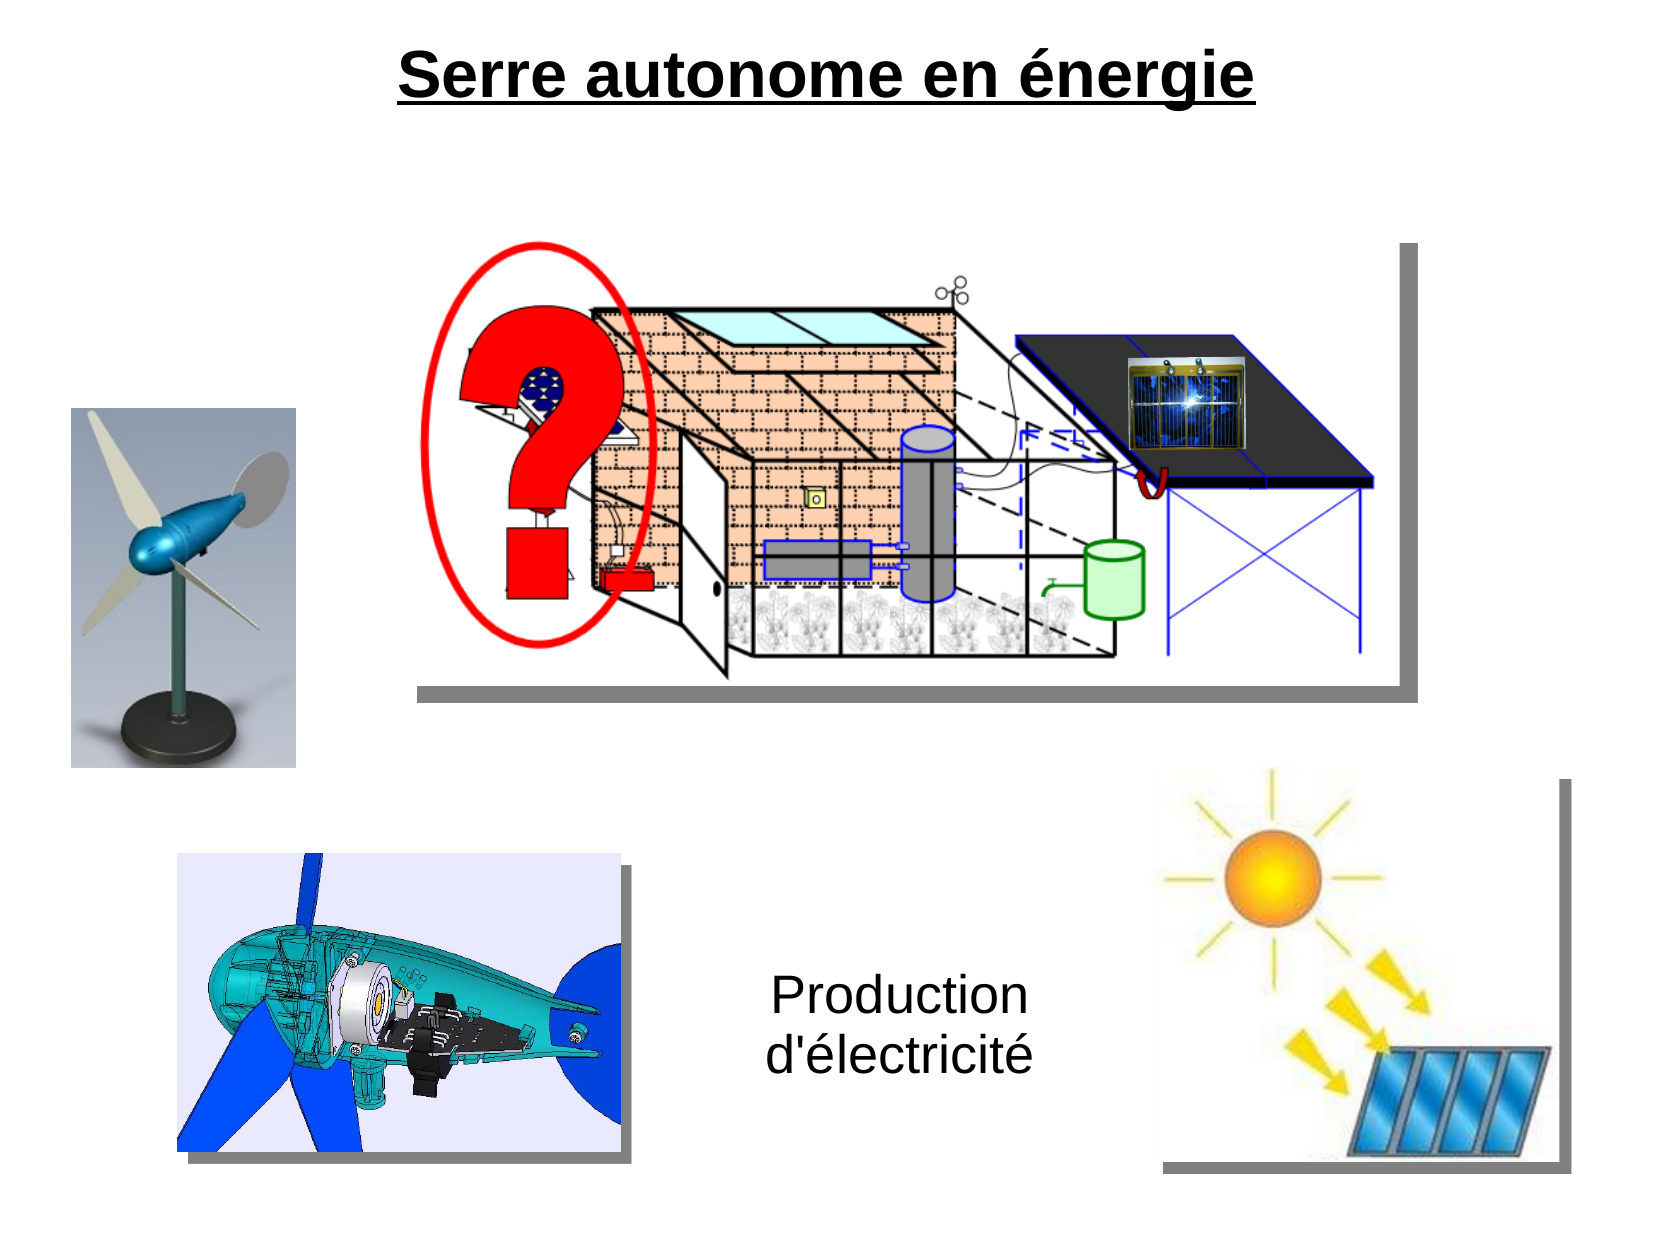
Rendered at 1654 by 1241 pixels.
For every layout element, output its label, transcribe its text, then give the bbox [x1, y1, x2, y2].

picture [400, 225, 1400, 686]
picture [1151, 767, 1560, 1162]
picture [177, 853, 621, 1152]
picture [71, 408, 296, 768]
text_box Serre autonome en énergie [0, 29, 1654, 120]
text_box Production d'électricité [708, 956, 1093, 1093]
